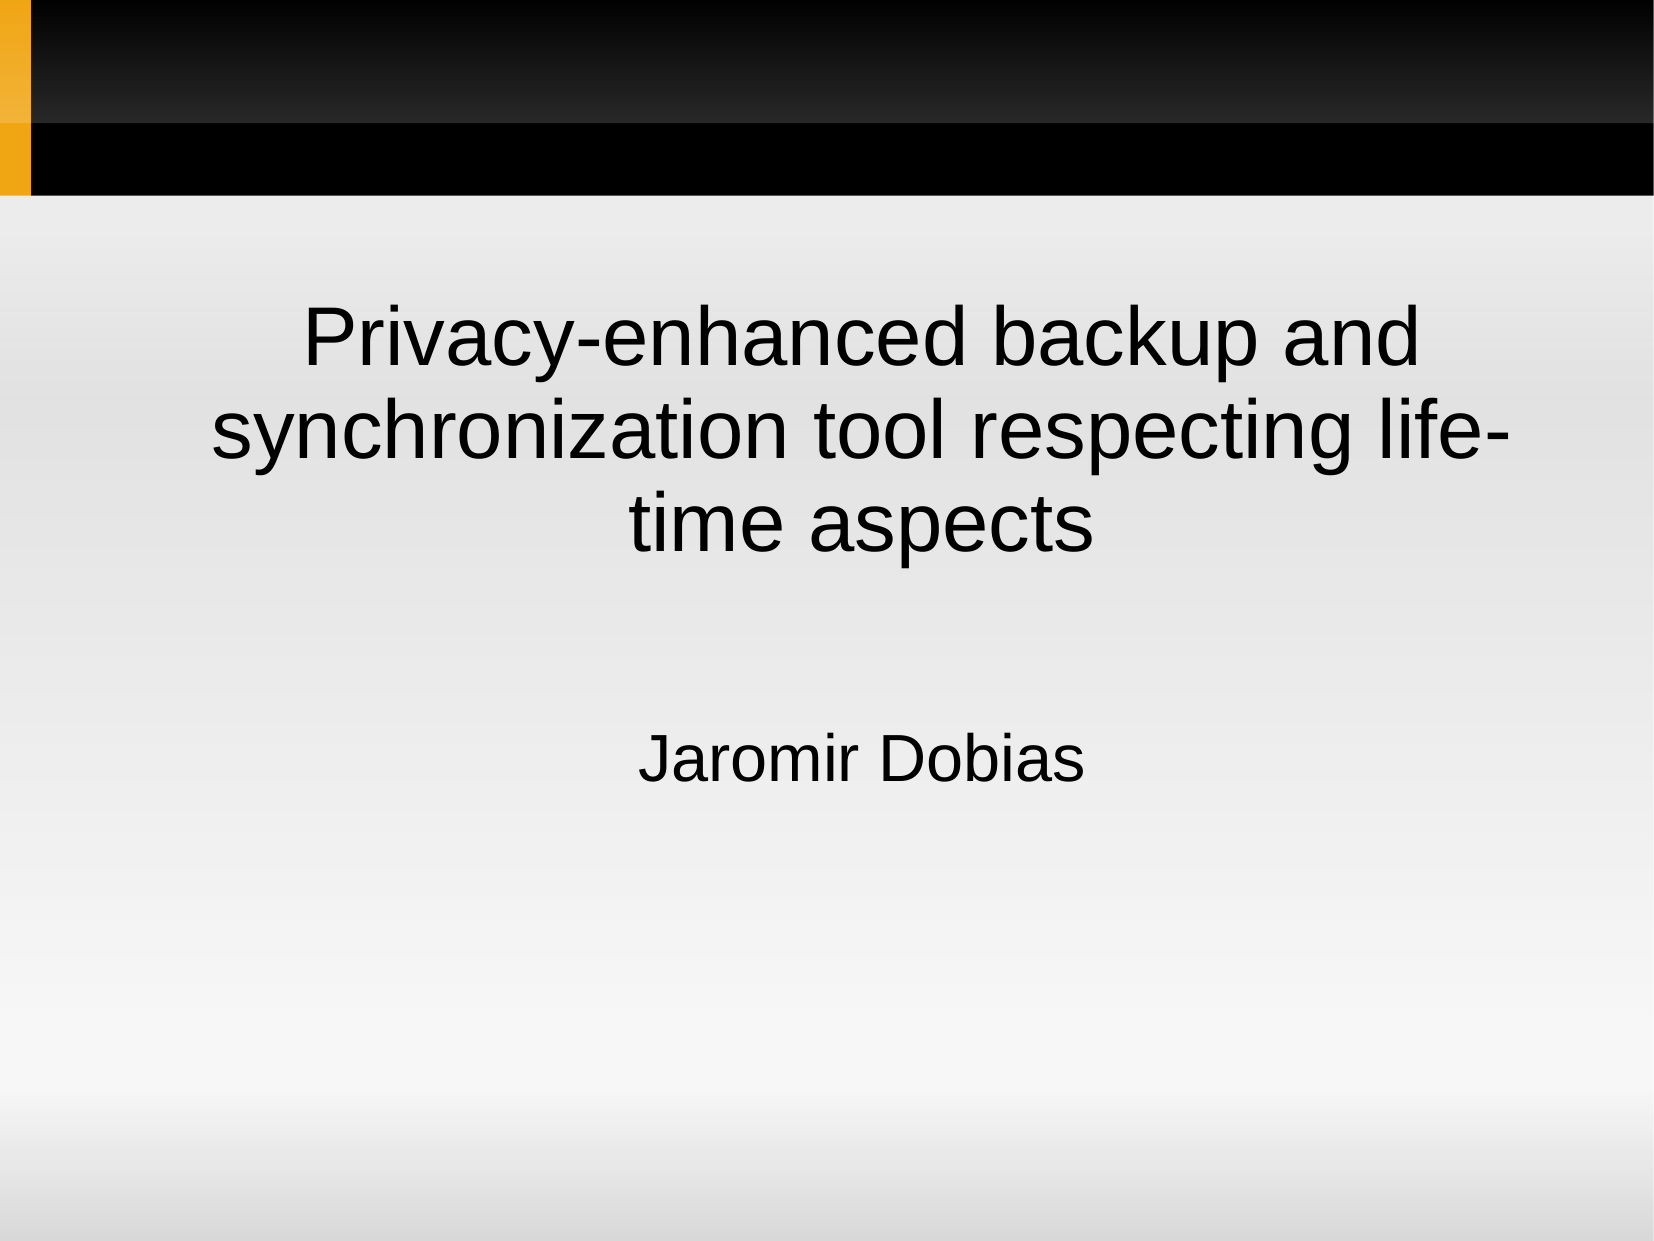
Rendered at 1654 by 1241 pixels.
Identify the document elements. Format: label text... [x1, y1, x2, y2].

picture [0, 0, 1654, 1241]
list Privacy-enhanced backup and synchronization tool respecting life-time aspects Jaromir Dobias [82, 290, 1571, 1109]
